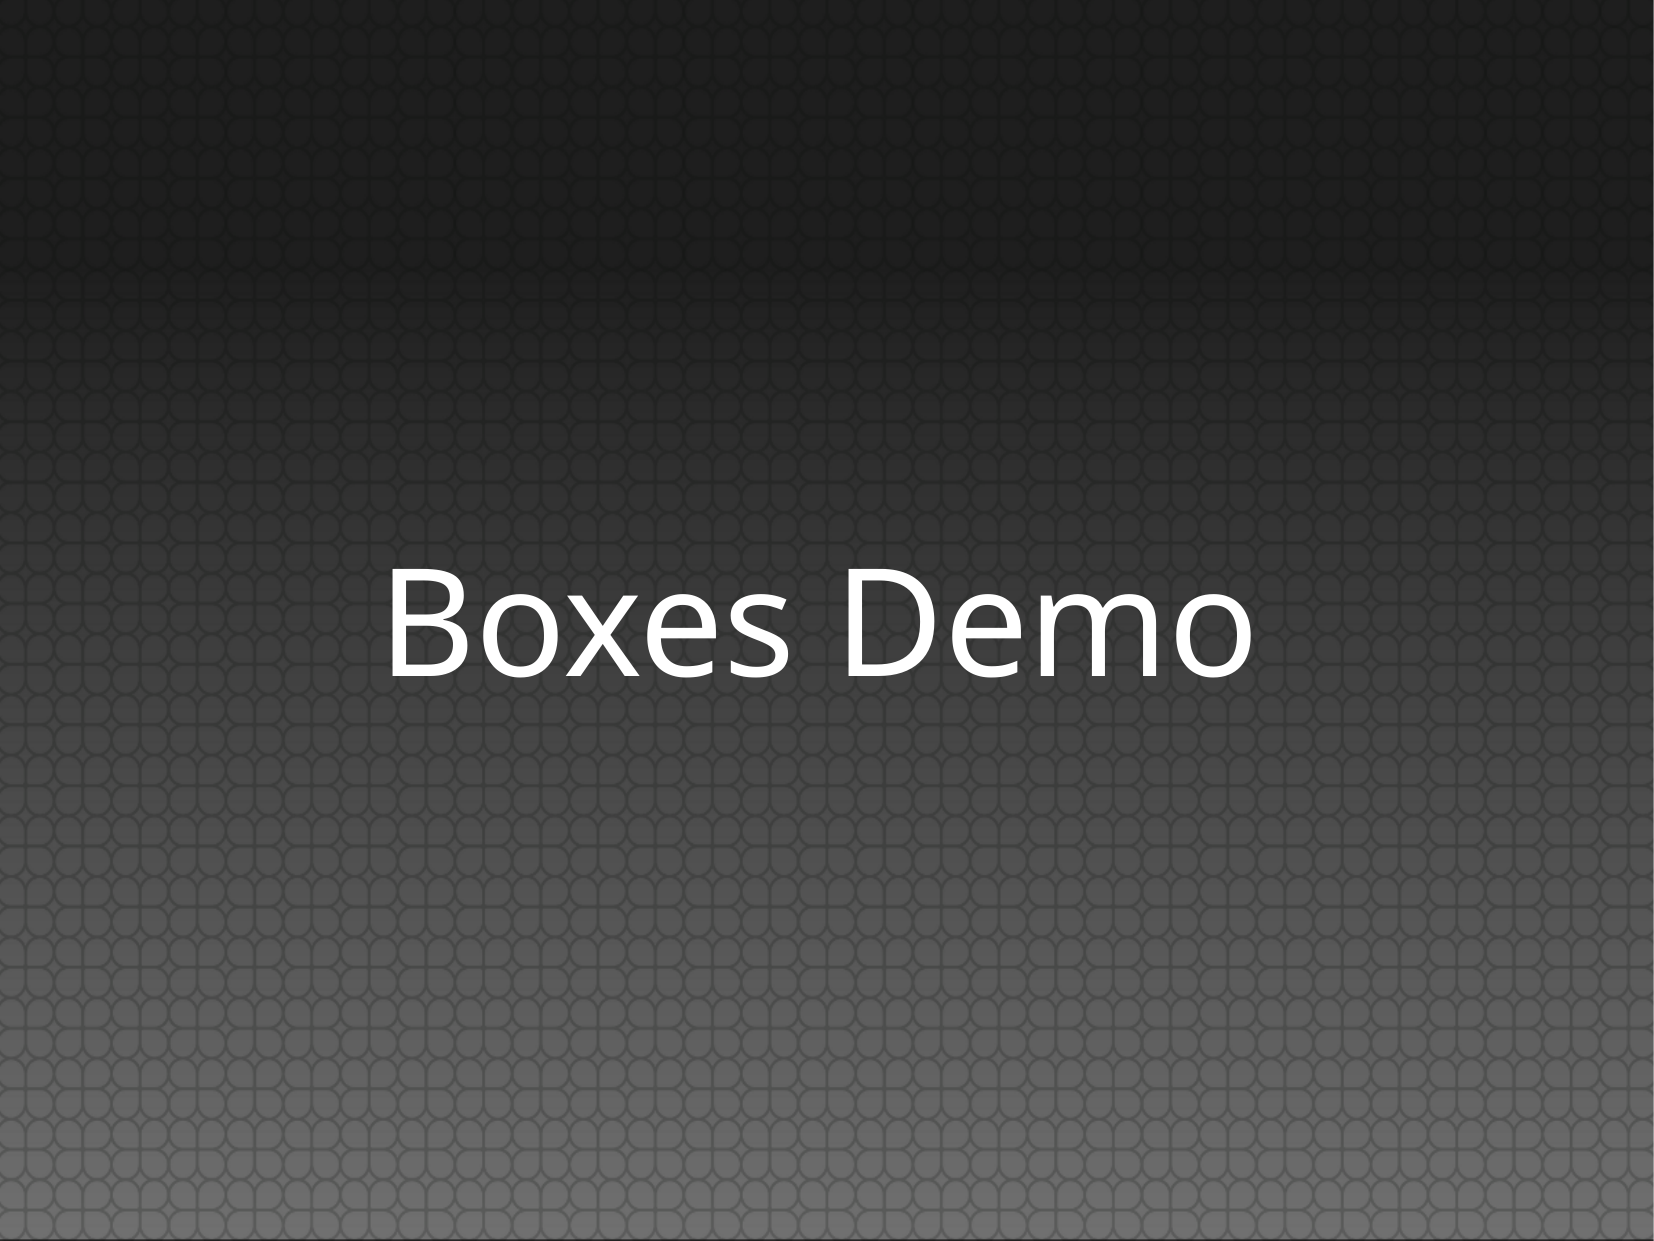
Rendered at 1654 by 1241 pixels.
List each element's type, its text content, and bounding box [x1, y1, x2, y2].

picture [0, 0, 1654, 1241]
title Boxes Demo [75, 525, 1564, 713]
